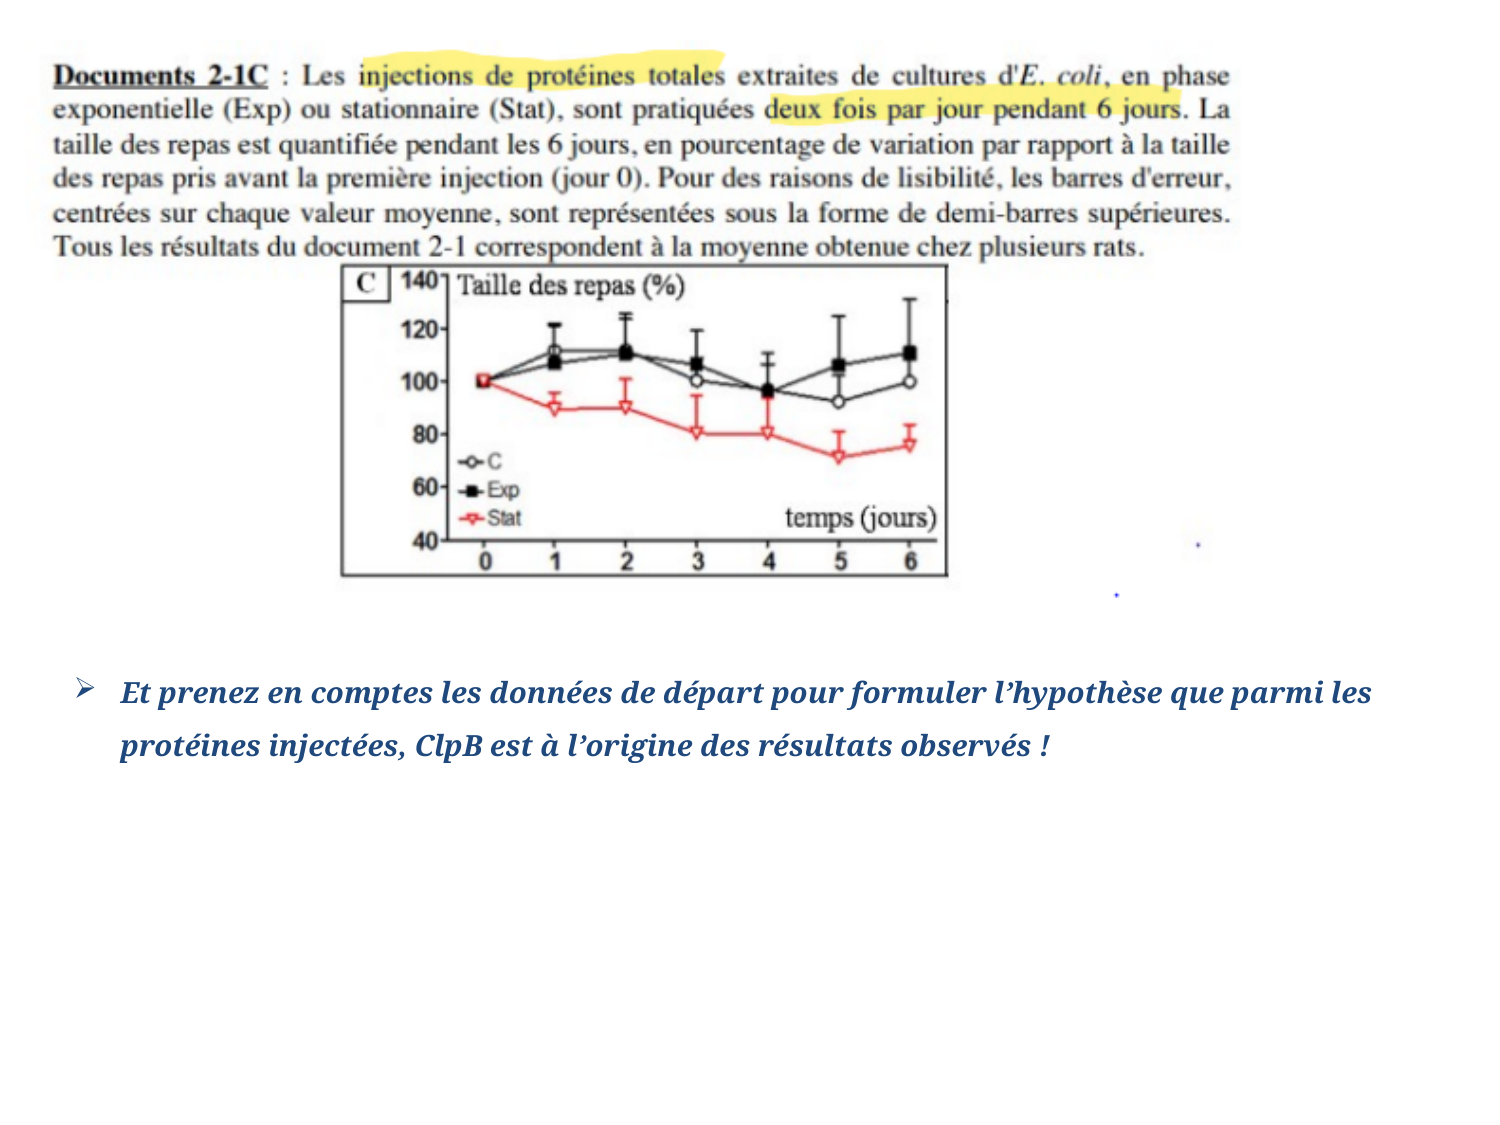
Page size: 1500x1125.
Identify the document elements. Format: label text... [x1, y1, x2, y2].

text_box Et prenez en comptes les données de départ pour formuler l’hypothèse que parmi les protéines injectées, ClpB est à l’origine des résultats observés ! [59, 649, 1477, 770]
picture [24, 35, 1241, 600]
